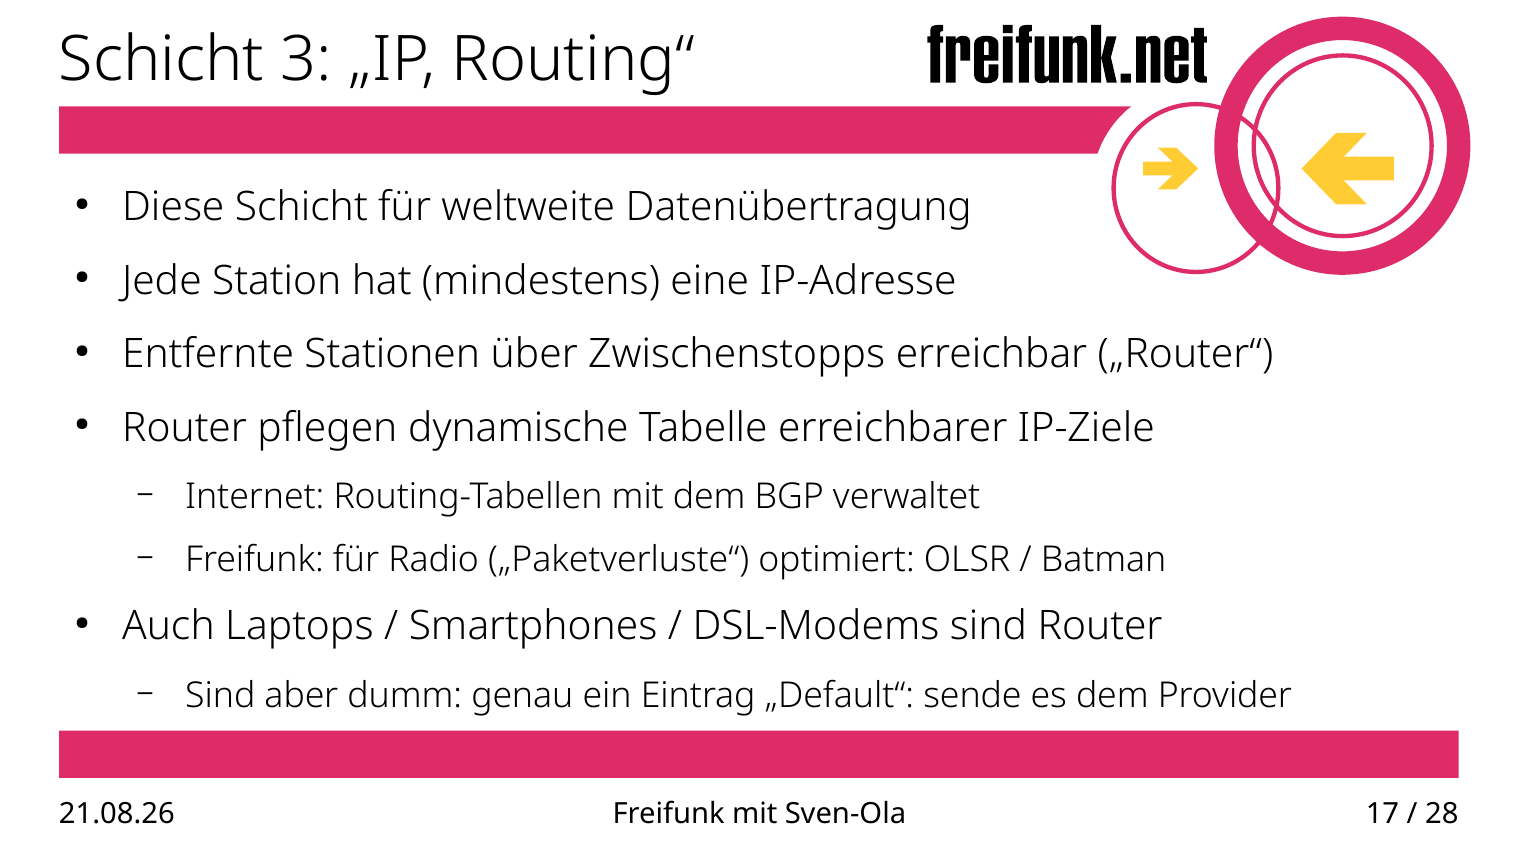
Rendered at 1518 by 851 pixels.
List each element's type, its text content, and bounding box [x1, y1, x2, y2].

title Schicht 3: „IP, Routing“ [59, 20, 910, 92]
list Diese Schicht für weltweite Datenübertragung Jede Station hat (mindestens) eine IP-Adresse Entfernte Stationen über Zwischenstopps erreichbar („Router“) Router pflegen dynamische Tabelle erreichbarer IP-Ziele Internet: Routing-Tabellen mit dem BGP verwaltet Freifunk: für Radio („Paketverluste“) optimiert: OLSR / Batman Auch Laptops / Smartphones / DSL-Modems sind Router Sind aber dumm: genau ein Eintrag „Default“: sende es dem Provider [59, 177, 1459, 721]
